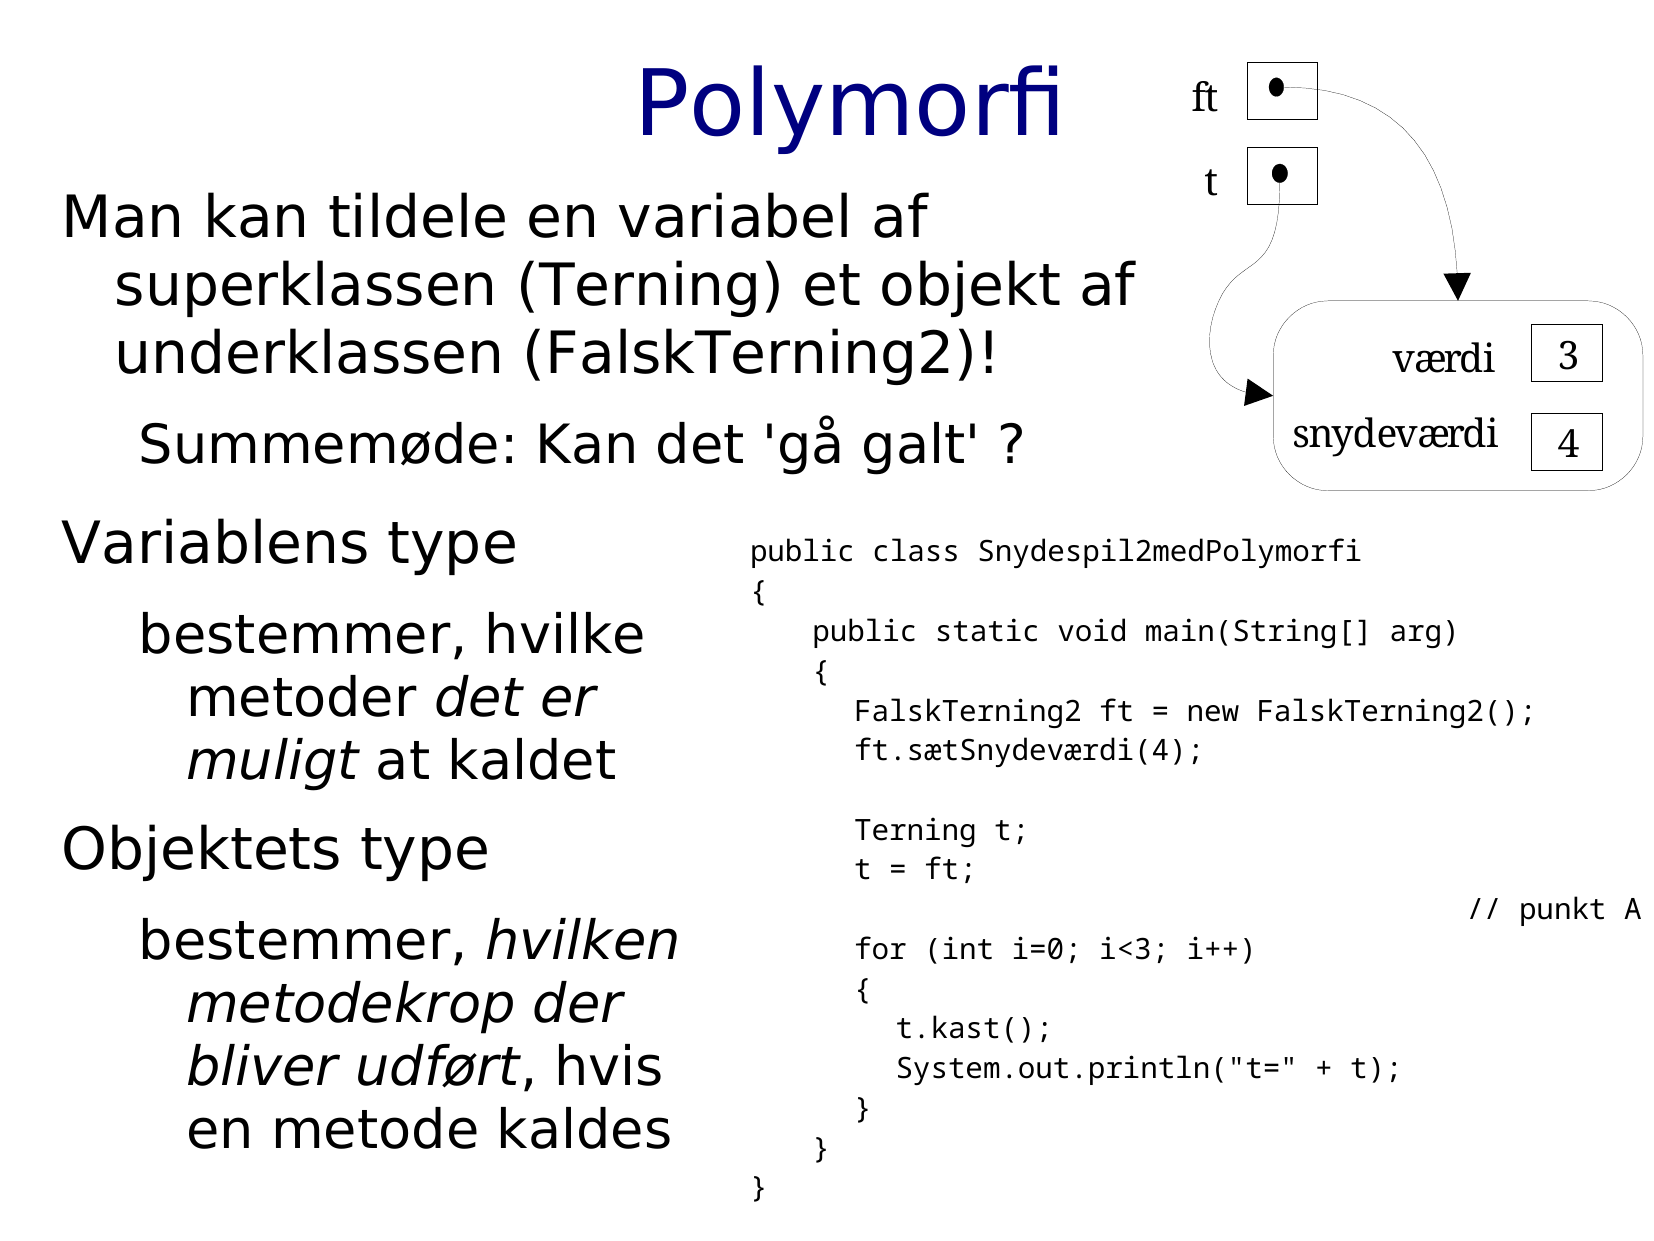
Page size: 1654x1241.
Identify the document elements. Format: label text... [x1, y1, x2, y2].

text_box public class Snydespil2medPolymorfi { public static void main(String[] arg) { FalskTerning2 ft = new FalskTerning2(); ft.sætSnydeværdi(4); Terning t; t = ft; // punkt A for (int i=0; i<3; i++) { t.kast(); System.out.println("t=" + t); } } } t=4 t=6 t=6 [744, 524, 1648, 1235]
list Man kan tildele en variabel af superklassen (Terning) et objekt af underklassen (FalskTerning2)! Summemøde: Kan det 'gå galt' ? [44, 183, 1195, 1105]
title Polymorfi [156, 0, 1534, 183]
chart [1182, 50, 1654, 507]
list Variablens type bestemmer, hvilke metoder det er muligt at kaldet Objektets type bestemmer, hvilken metodekrop der bliver udført, hvis en metode kaldes [44, 1105, 733, 1162]
